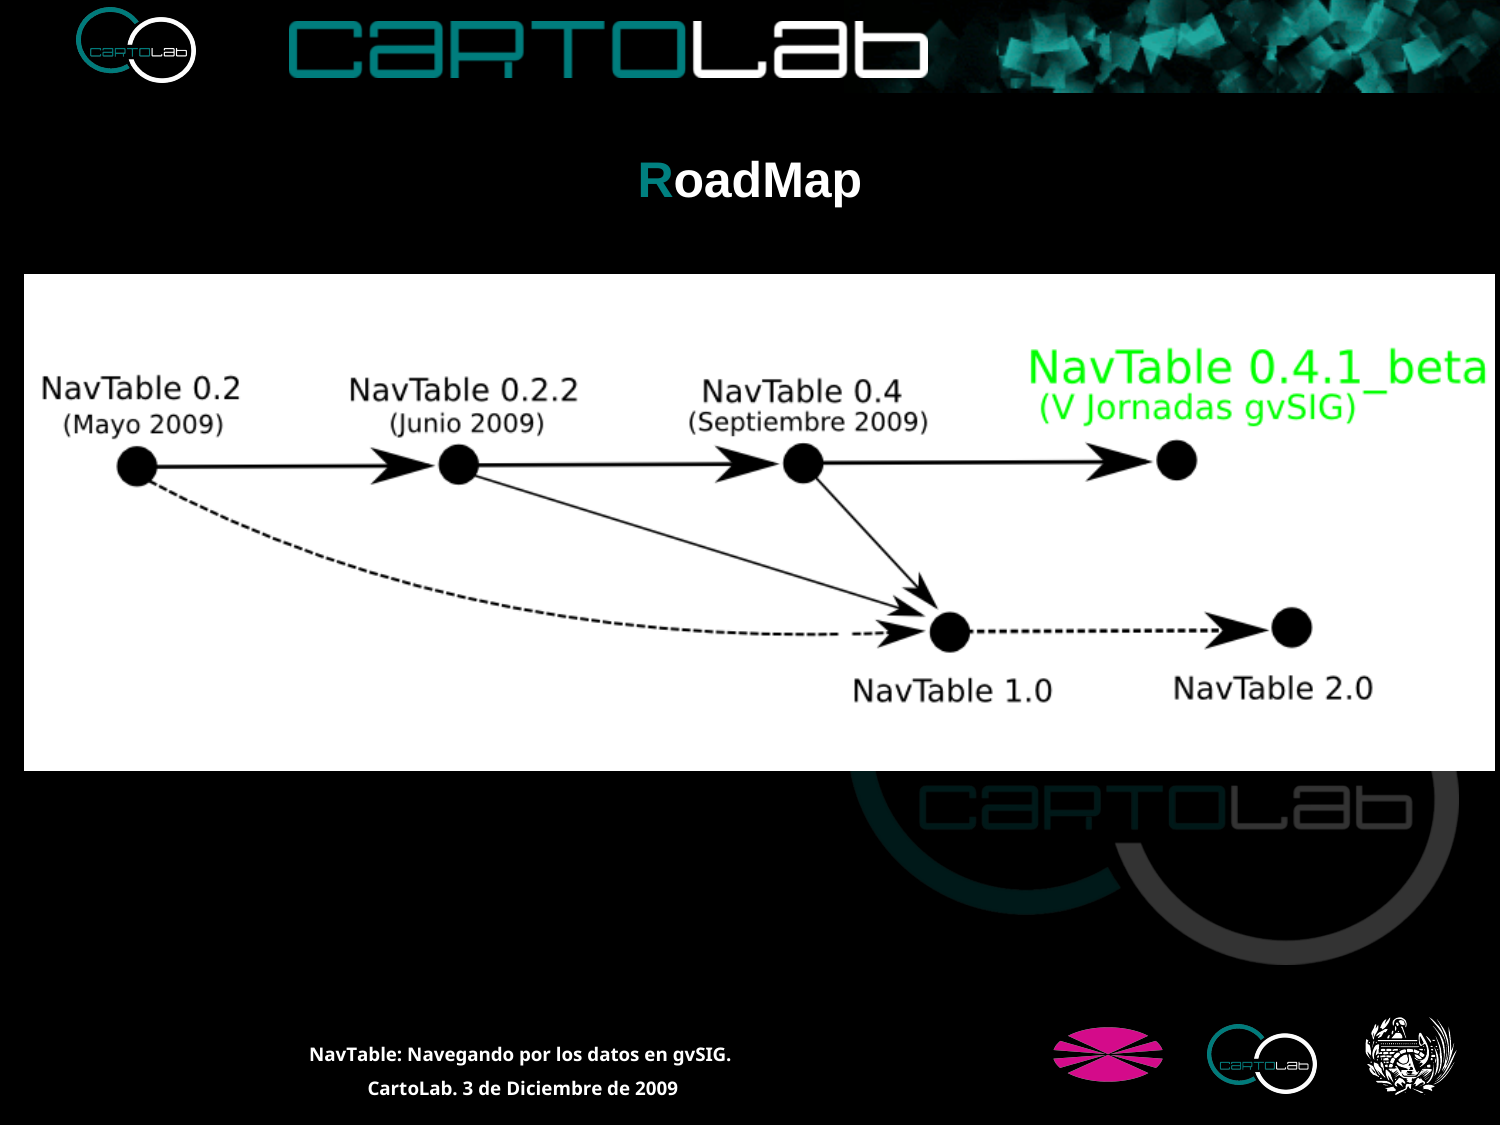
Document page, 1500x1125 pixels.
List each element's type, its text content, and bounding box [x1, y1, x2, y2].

picture [76, 7, 196, 61]
title RoadMap [75, 61, 1425, 274]
picture [1052, 1026, 1164, 1083]
picture [1207, 1024, 1317, 1094]
picture [289, 0, 1500, 93]
picture [24, 274, 1495, 965]
